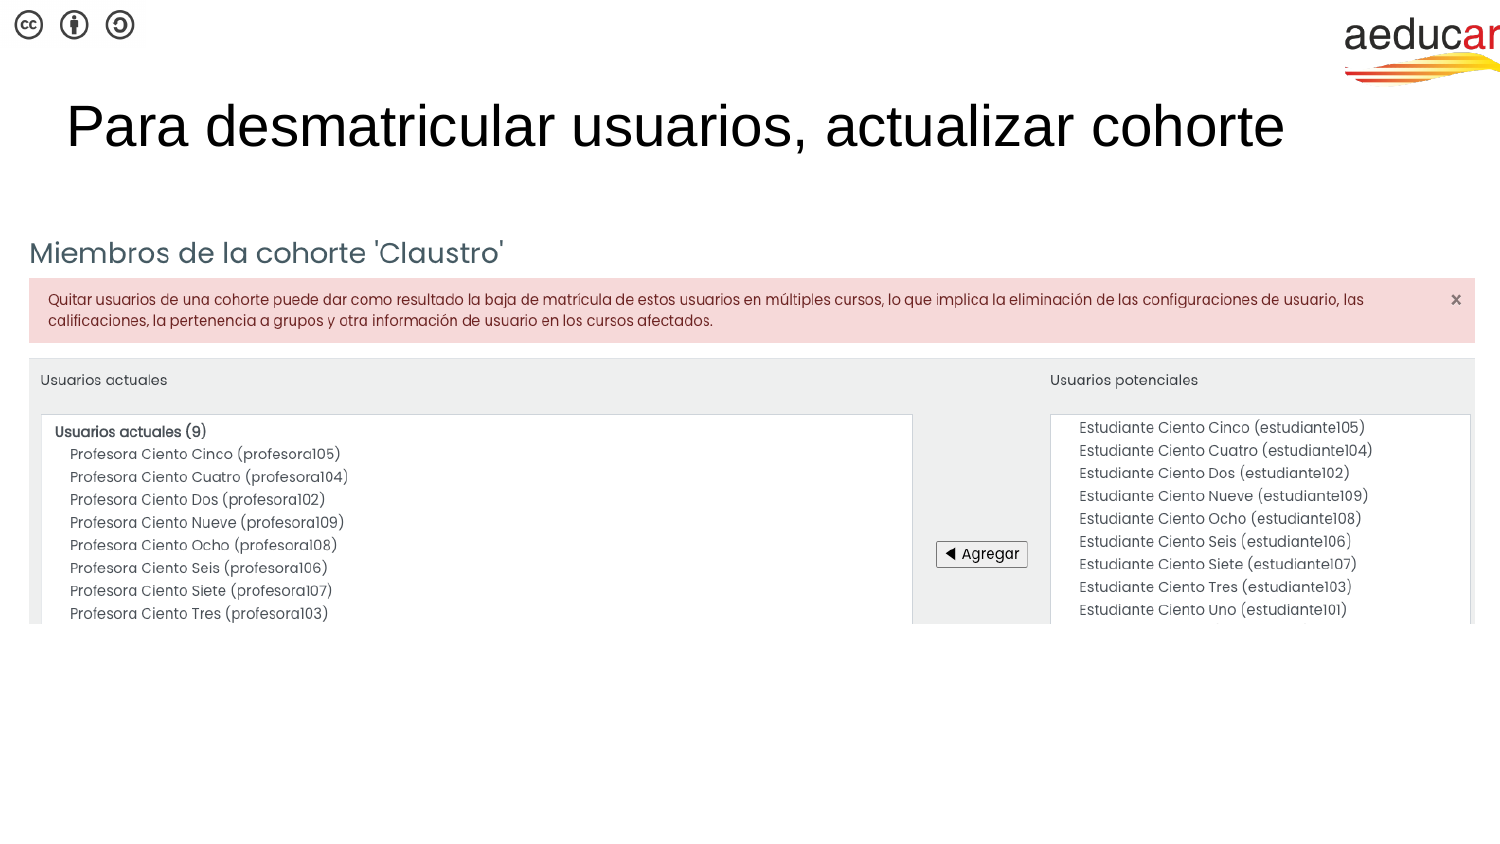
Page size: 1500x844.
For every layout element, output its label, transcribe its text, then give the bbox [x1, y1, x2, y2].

picture [1344, 0, 1500, 104]
picture [0, 0, 146, 48]
title Para desmatricular usuarios, actualizar cohorte [51, 72, 1449, 167]
picture [24, 233, 1475, 624]
